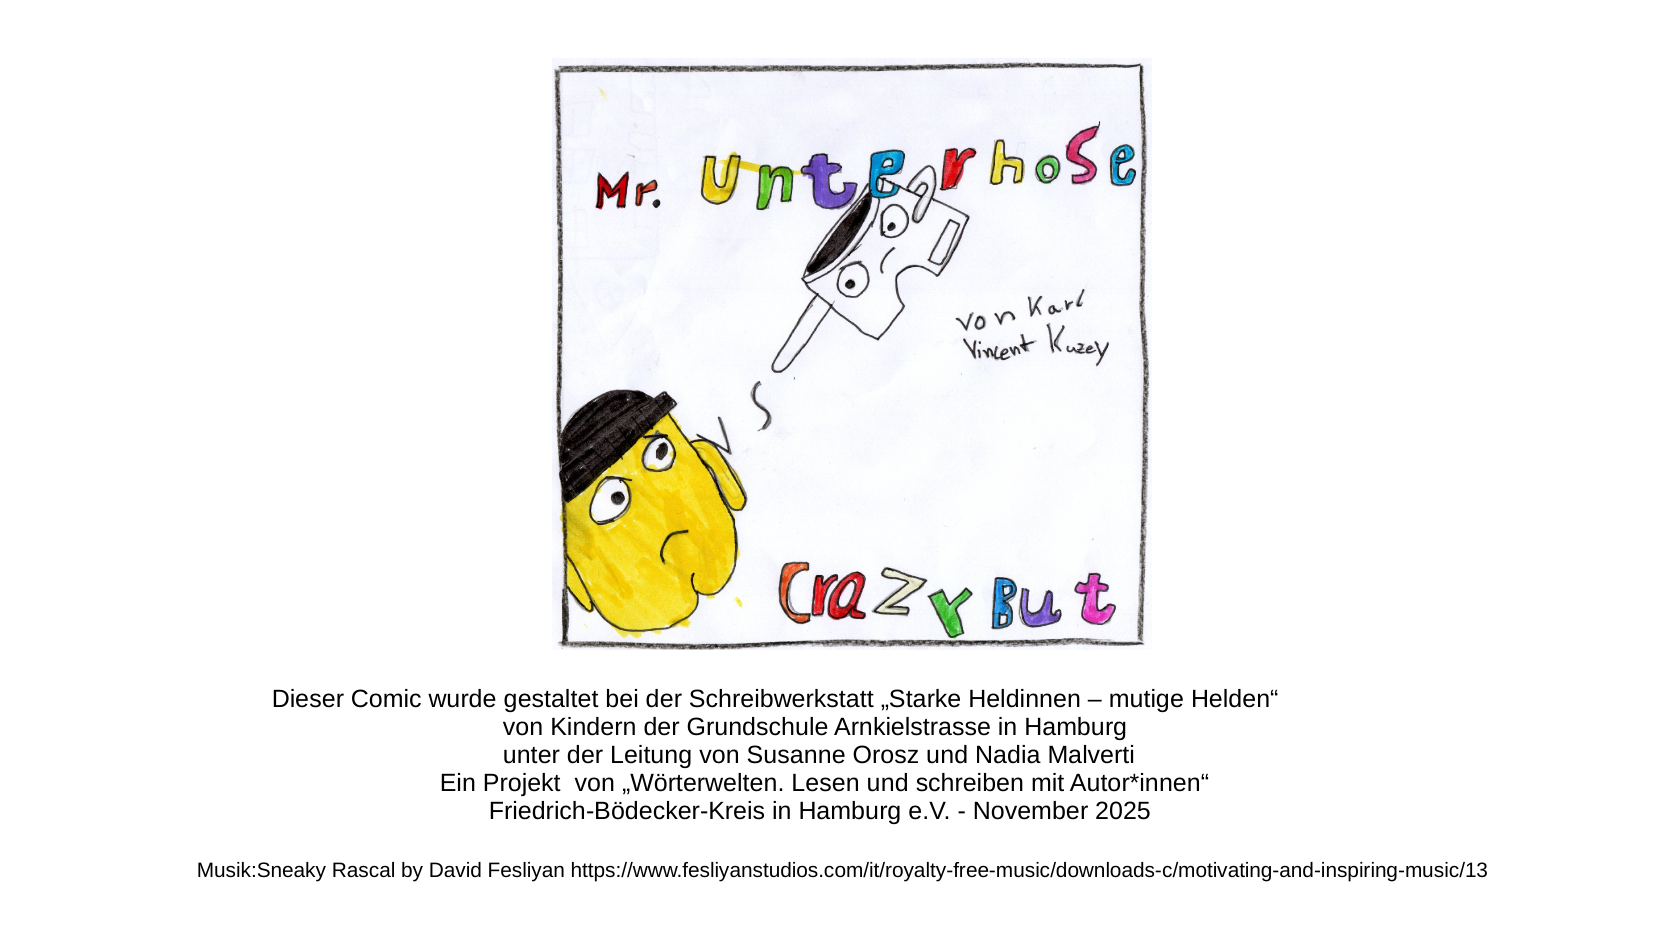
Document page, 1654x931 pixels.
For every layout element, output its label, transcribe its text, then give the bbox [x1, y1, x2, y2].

text_box Dieser Comic wurde gestaltet bei der Schreibwerkstatt „Starke Heldinnen – mutige Helden“ von Kindern der Grundschule Arnkielstrasse in Hamburg unter der Leitung von Susanne Orosz und Nadia Malverti Ein Projekt von „Wörterwelten. Lesen und schreiben mit Autor*innen“ Friedrich-Bödecker-Kreis in Hamburg e.V. - November 2025 [257, 649, 1468, 836]
text_box Musik:Sneaky Rascal by David Fesliyan https://www.fesliyanstudios.com/it/royalty-free-music/downloads-c/motivating-and-inspiring-music/13 [147, 767, 1565, 895]
picture [552, 58, 1152, 649]
